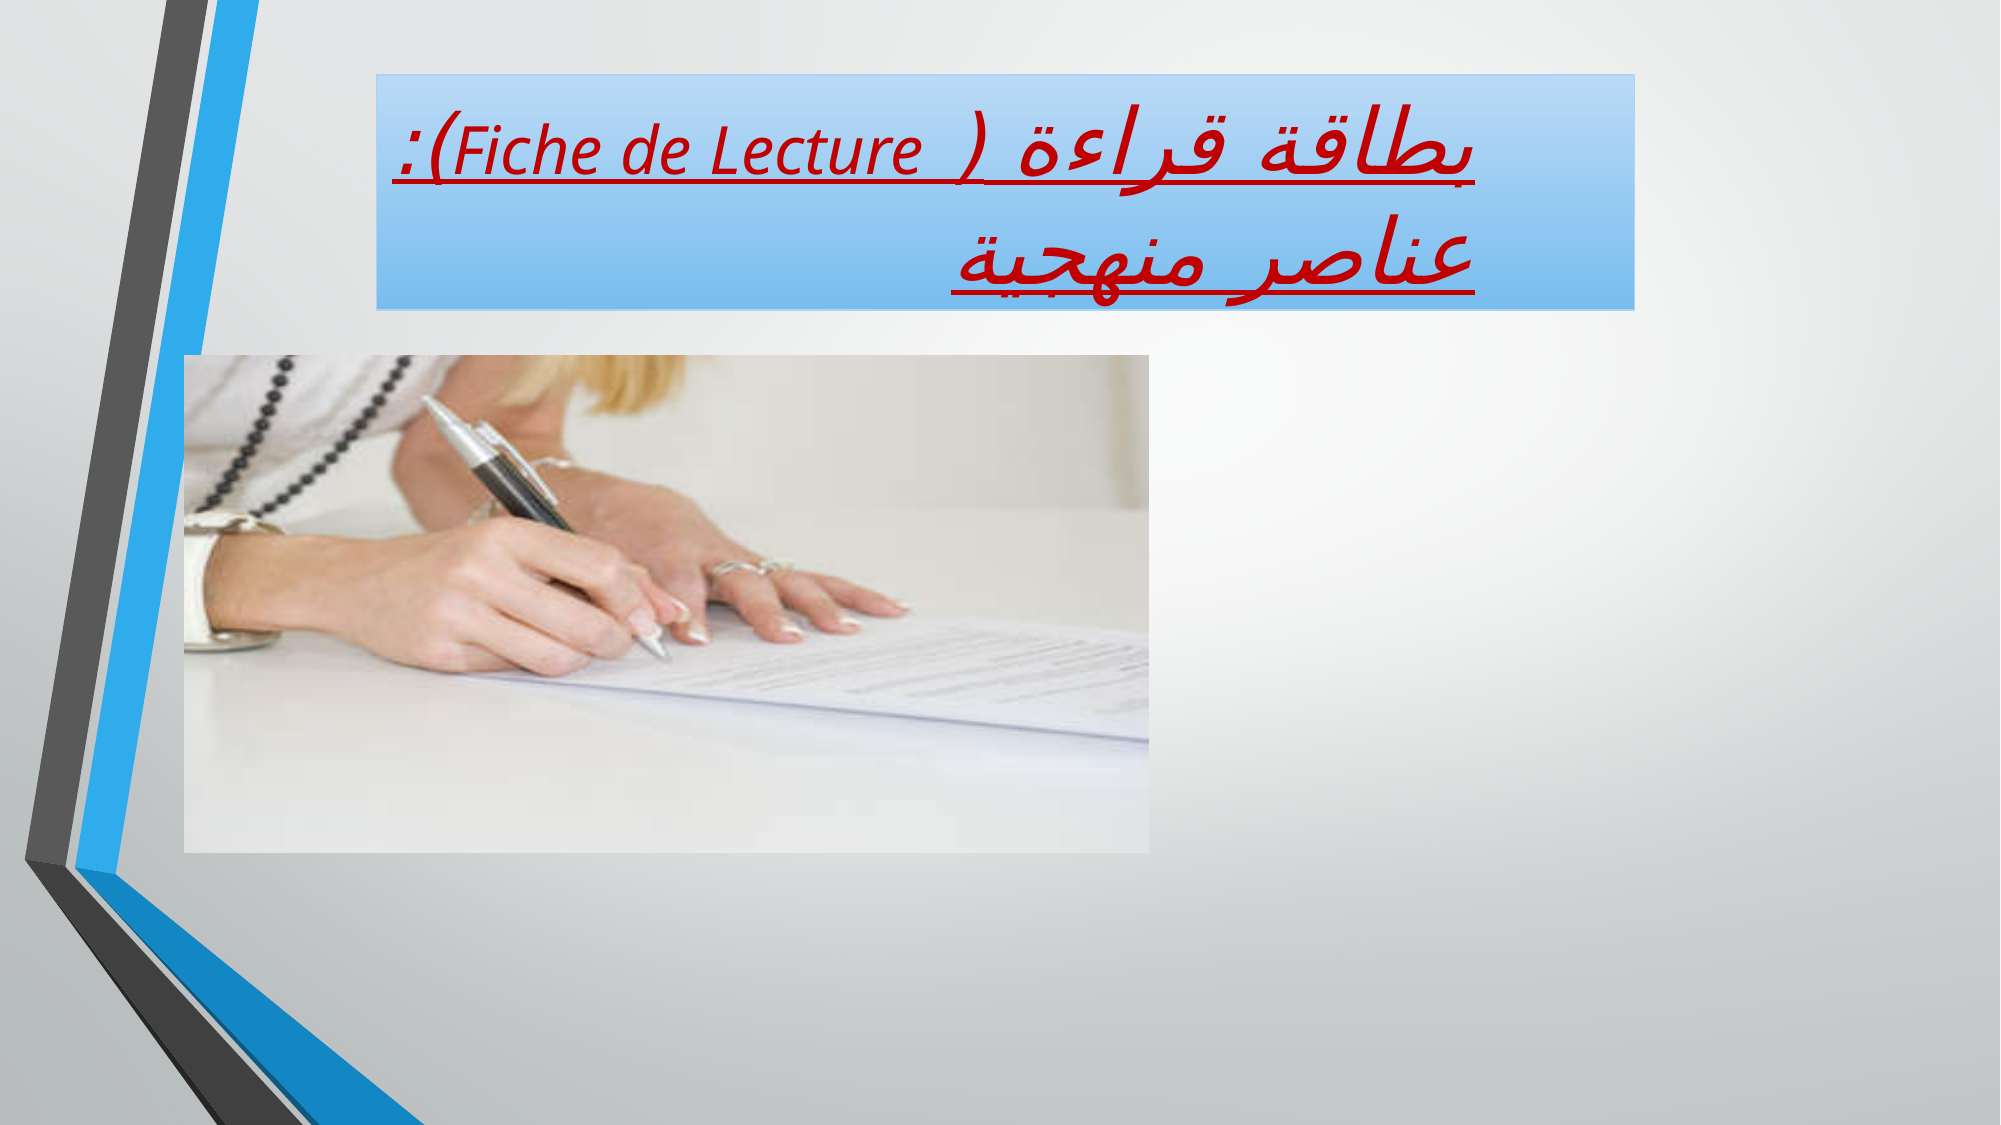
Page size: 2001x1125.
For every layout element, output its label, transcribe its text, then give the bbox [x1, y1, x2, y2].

text_box بطاقة قراءة ( Fiche de Lecture): عناصر منهجية [376, 75, 1635, 202]
picture [184, 355, 1149, 853]
title - المفهوم - الأهداف - مراحل الاعداد [227, 75, 1898, 1075]
